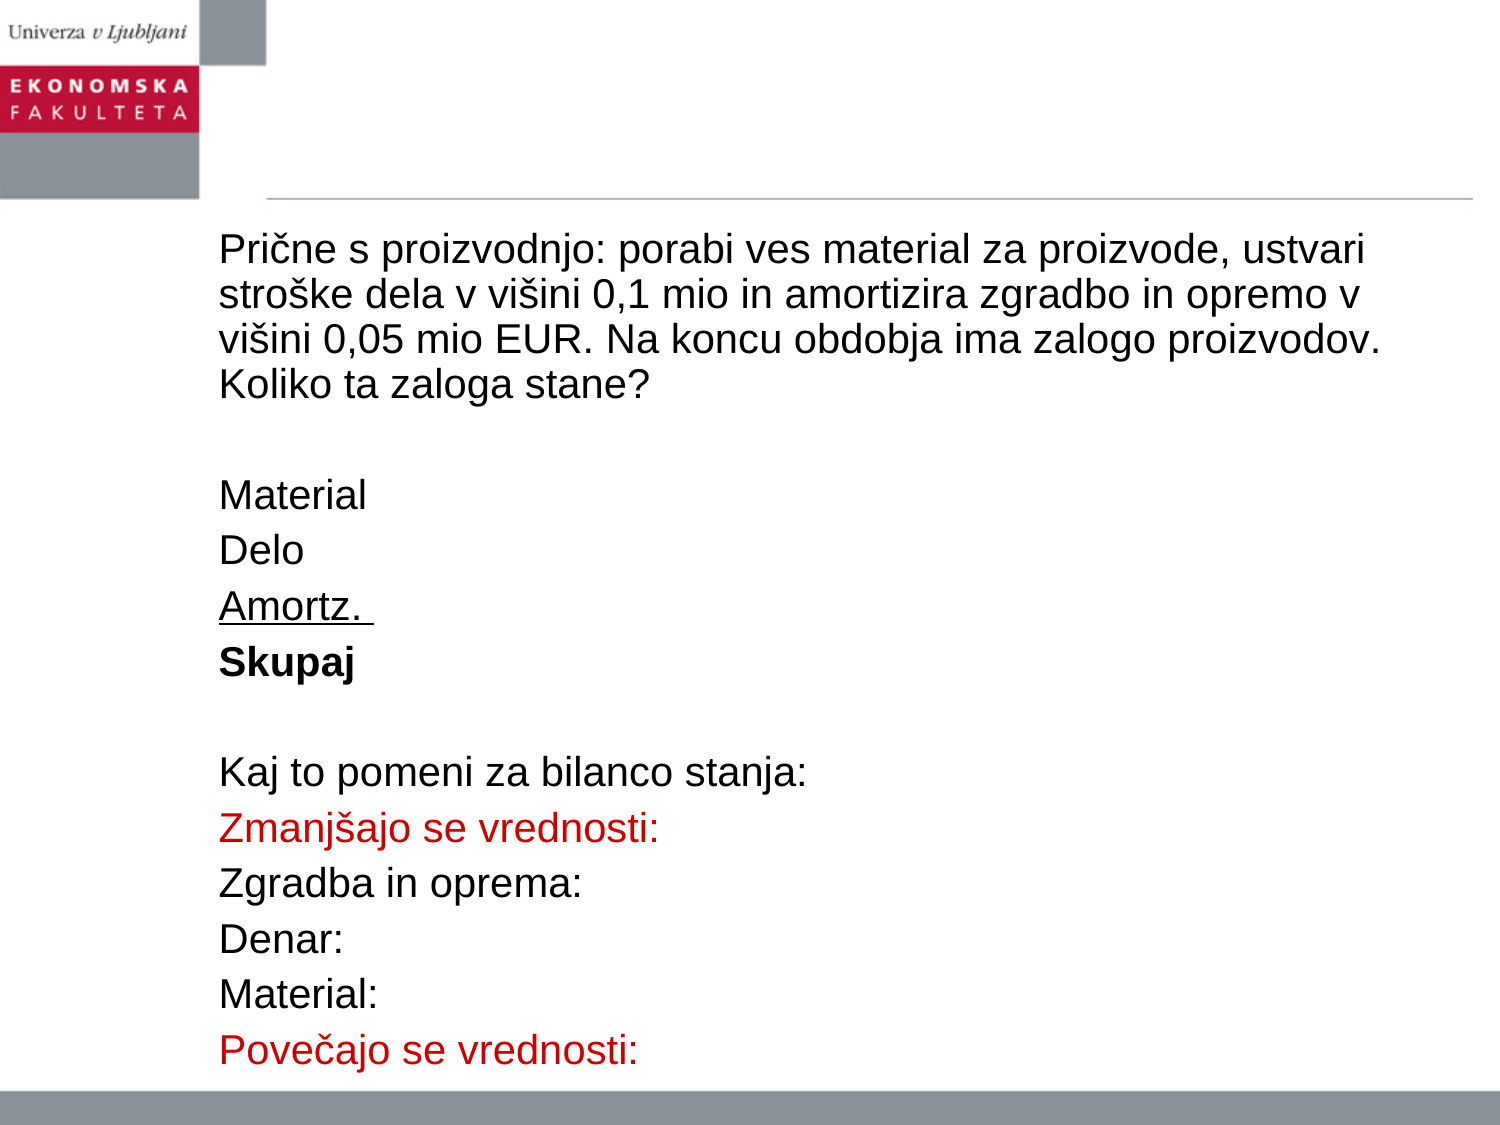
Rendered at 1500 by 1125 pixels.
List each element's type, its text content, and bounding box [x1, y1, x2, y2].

list Prične s proizvodnjo: porabi ves material za proizvode, ustvari stroške dela v višini 0,1 mio in amortizira zgradbo in opremo v višini 0,05 mio EUR. Na koncu obdobja ima zalogo proizvodov. Koliko ta zaloga stane? Material Delo Amortz. Skupaj Kaj to pomeni za bilanco stanja: Zmanjšajo se vrednosti: Zgradba in oprema: Denar: Material: Povečajo se vrednosti: [147, 219, 1475, 1125]
title [262, 24, 1476, 203]
picture [0, 0, 1500, 1125]
